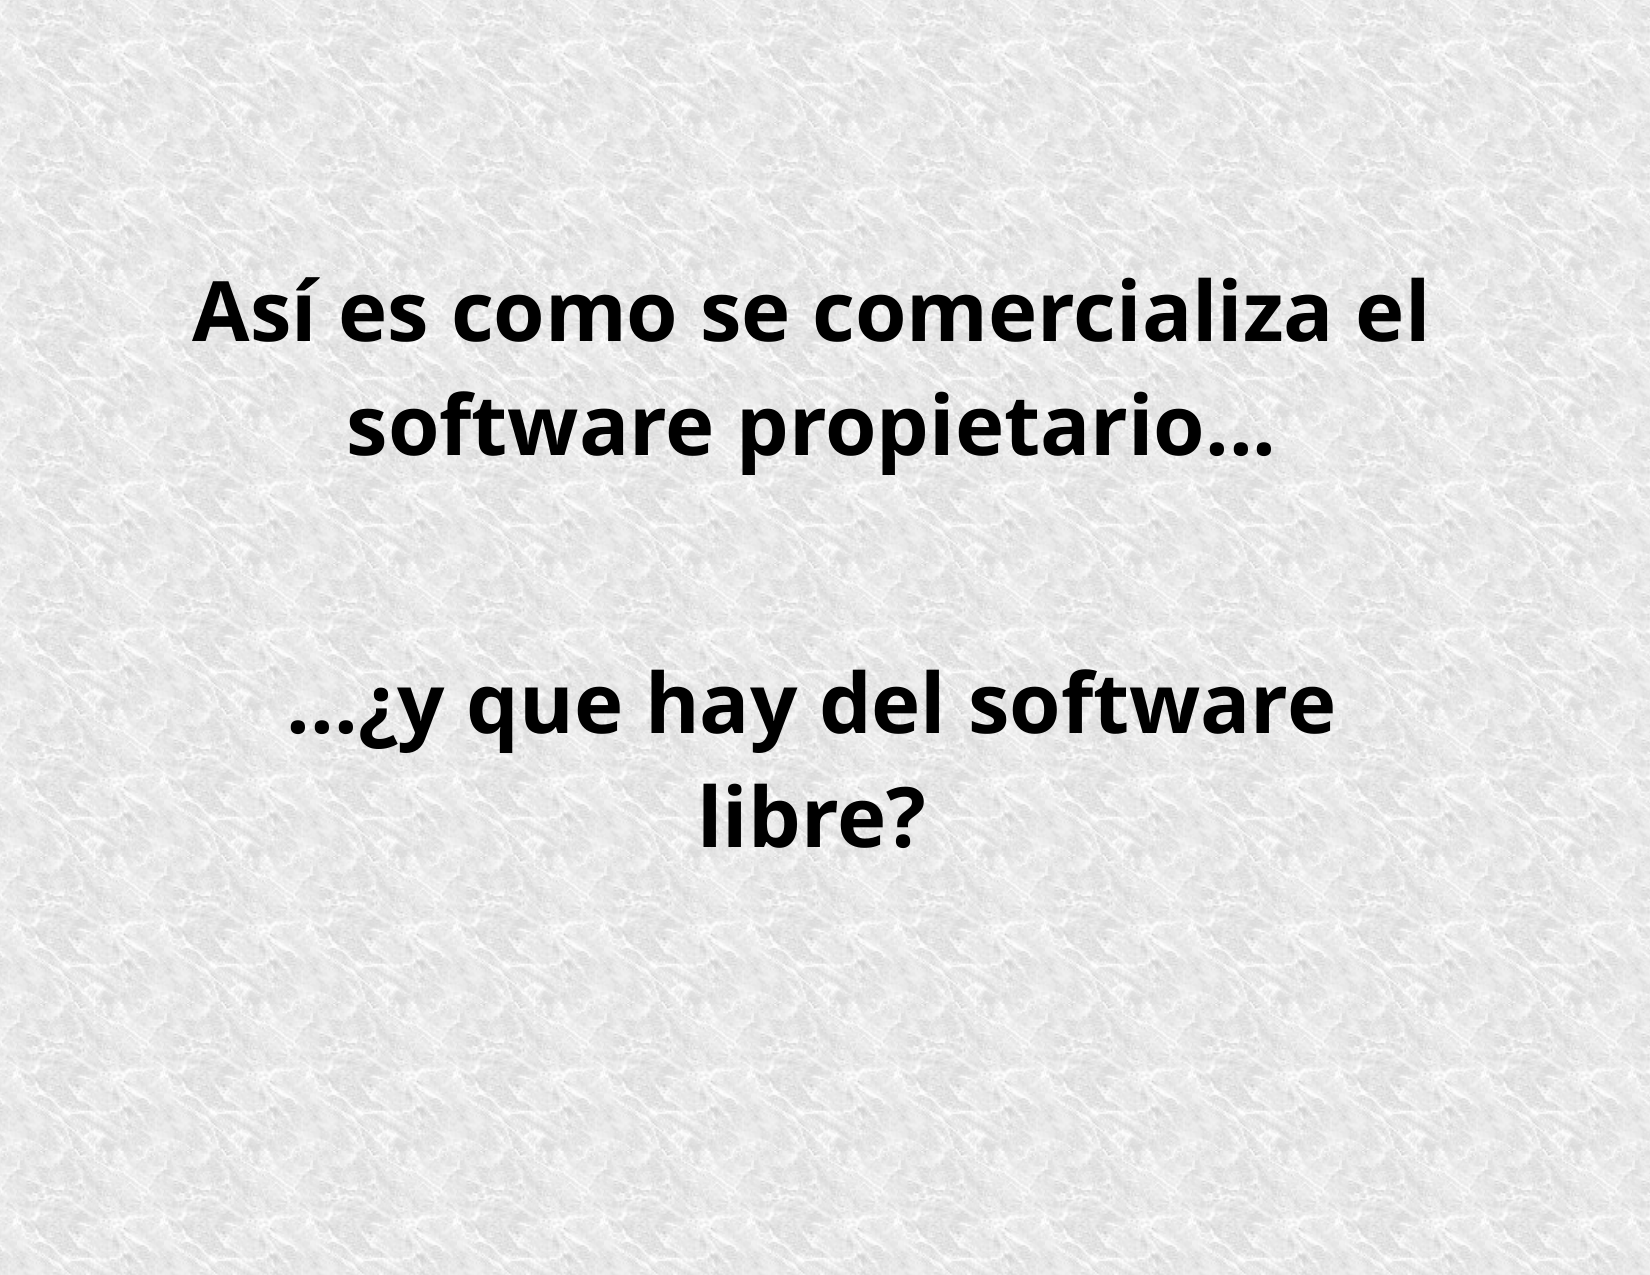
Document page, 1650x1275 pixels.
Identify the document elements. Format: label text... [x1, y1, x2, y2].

text_box ...¿y que hay del software libre? [177, 649, 1447, 867]
text_box Así es como se comercializa el software propietario... [177, 206, 1447, 526]
picture [0, 0, 1650, 1275]
